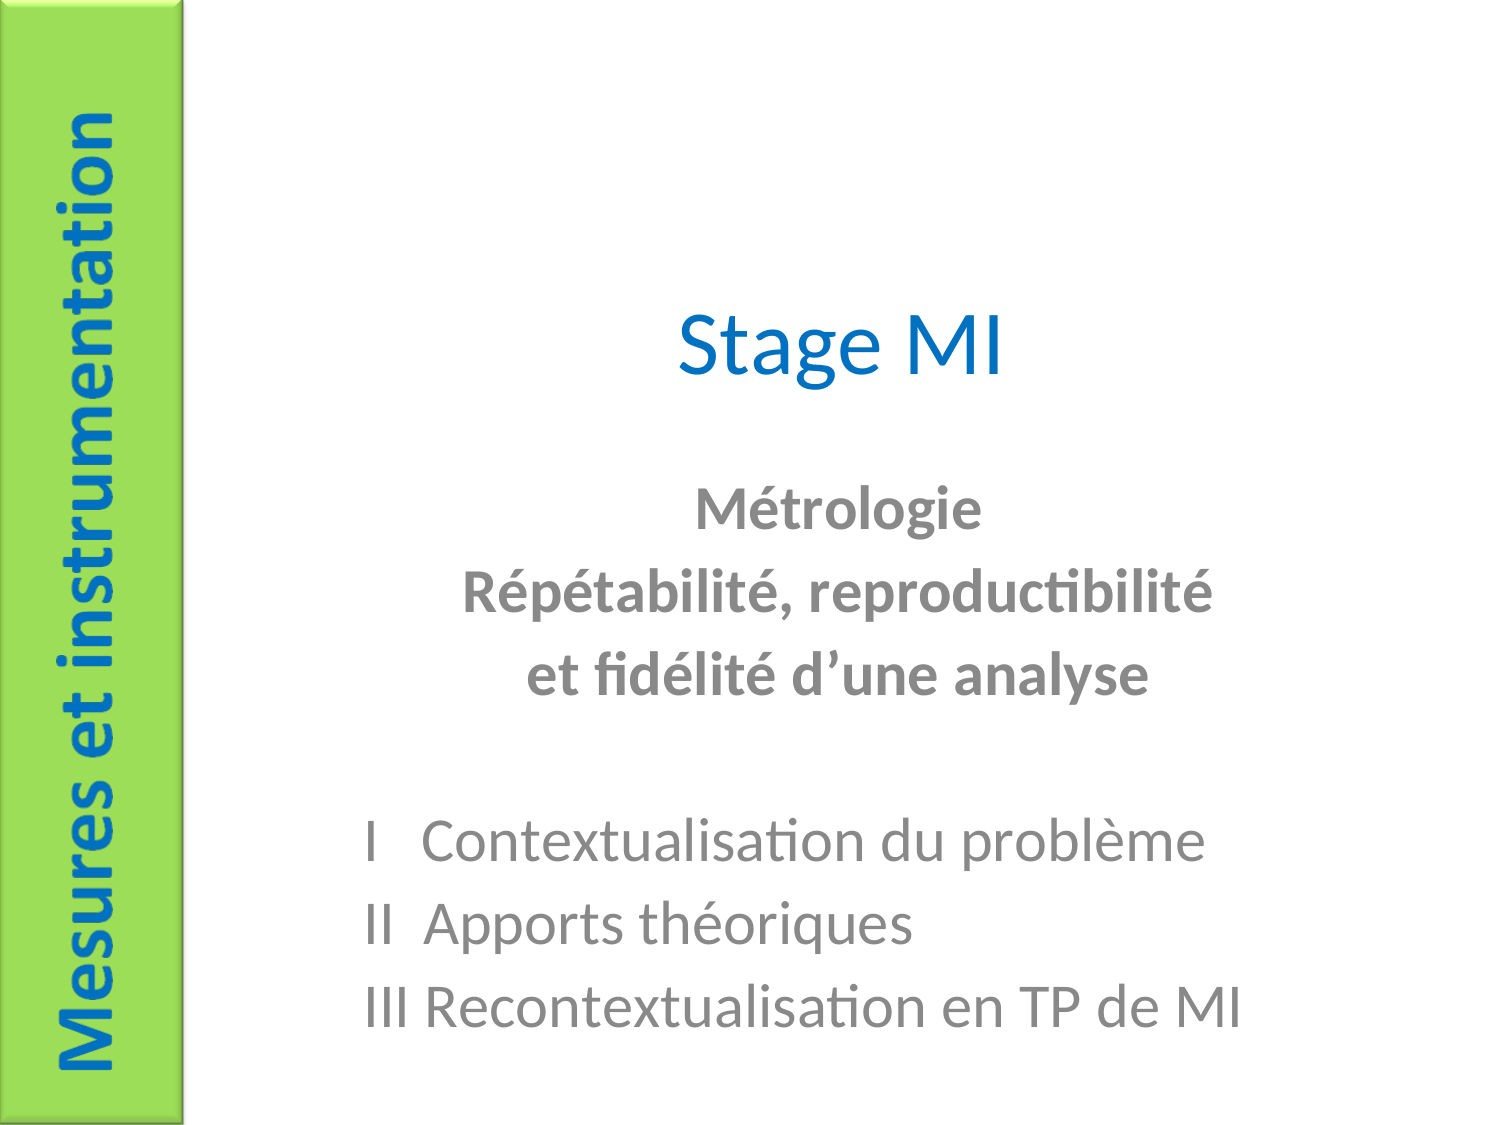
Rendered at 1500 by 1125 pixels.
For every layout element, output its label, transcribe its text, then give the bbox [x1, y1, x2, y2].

text_box Métrologie Répétabilité, reproductibilité et fidélité d’une analyse I Contextualisation du problème II Apports théoriques III Recontextualisation en TP de MI [348, 467, 1329, 1071]
picture [0, 0, 192, 1125]
title Stage MI [192, 207, 1500, 468]
